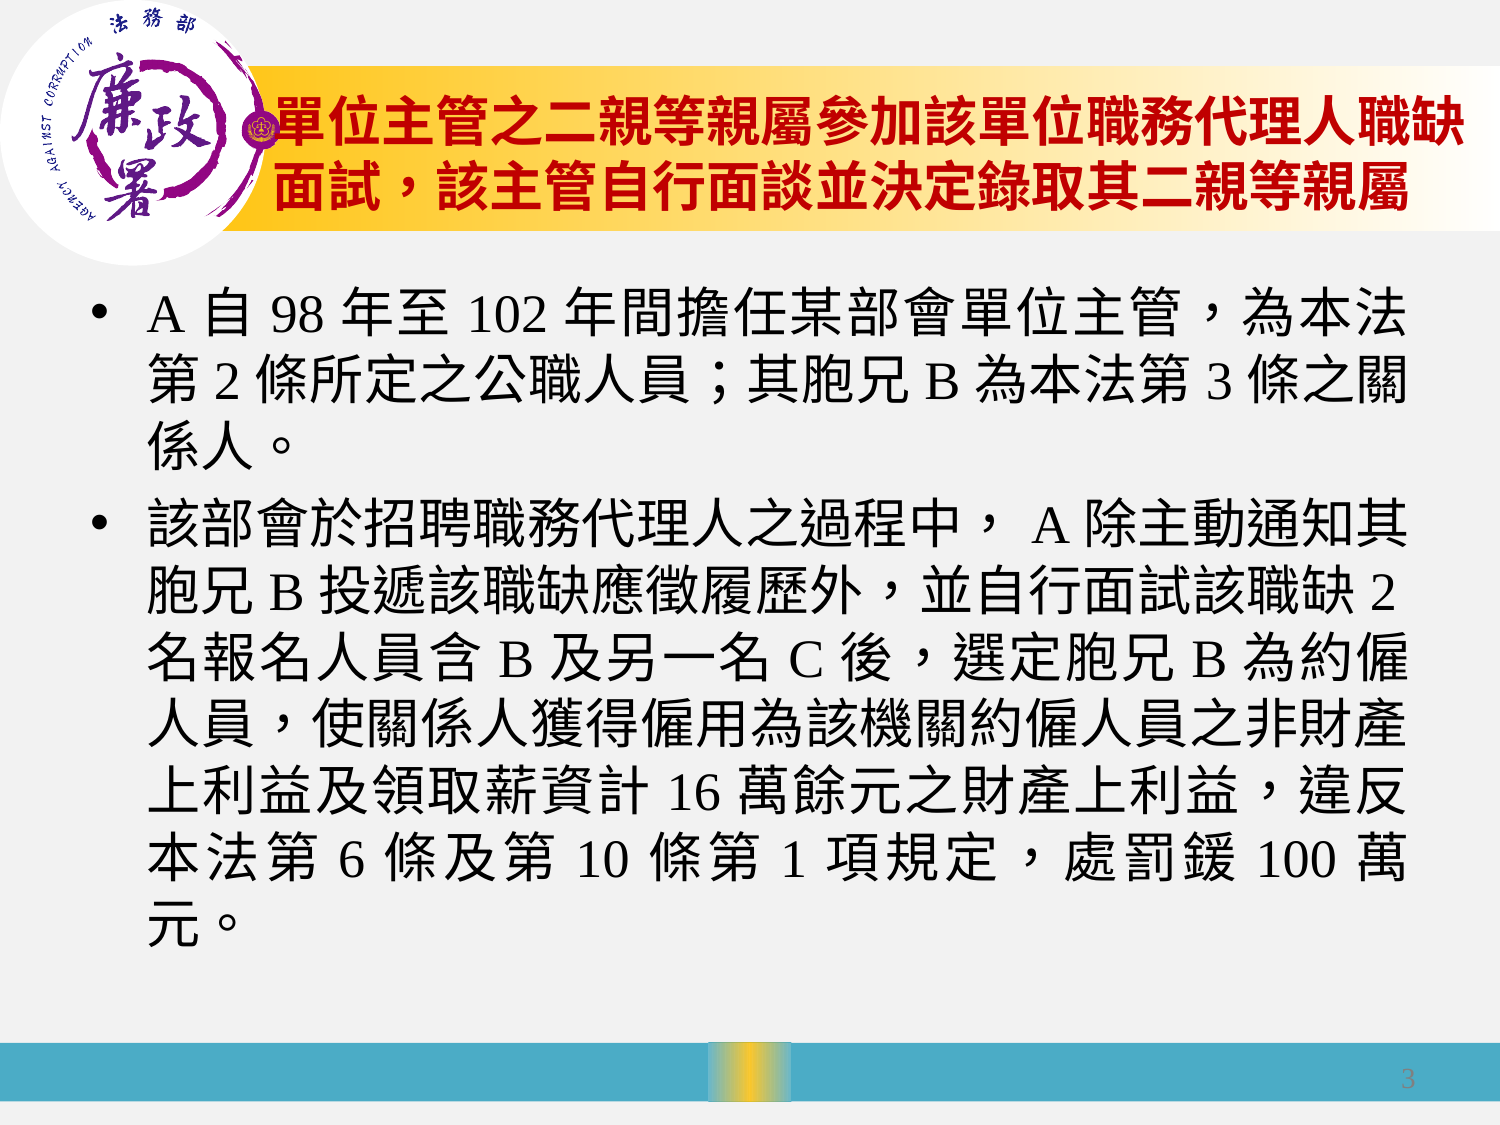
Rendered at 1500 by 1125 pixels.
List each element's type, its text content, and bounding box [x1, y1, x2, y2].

picture [41, 7, 280, 221]
slide_number <編號> [1080, 1046, 1431, 1107]
title 單位主管之二親等親屬參加該單位職務代理人職缺面試，該主管自行面談並決定錄取其二親等親屬 [257, 70, 1500, 235]
list A自98年至102年間擔任某部會單位主管，為本法第2條所定之公職人員；其胞兄B為本法第3條之關係人。 該部會於招聘職務代理人之過程中，A除主動通知其胞兄B投遞該職缺應徵履歷外，並自行面試該職缺2名報名人員含B及另一名C後，選定胞兄B為約僱人員，使關係人獲得僱用為該機關約僱人員之非財產上利益及領取薪資計16萬餘元之財產上利益，違反本法第6條及第10條第1項規定，處罰鍰100萬元。 [75, 269, 1425, 1012]
